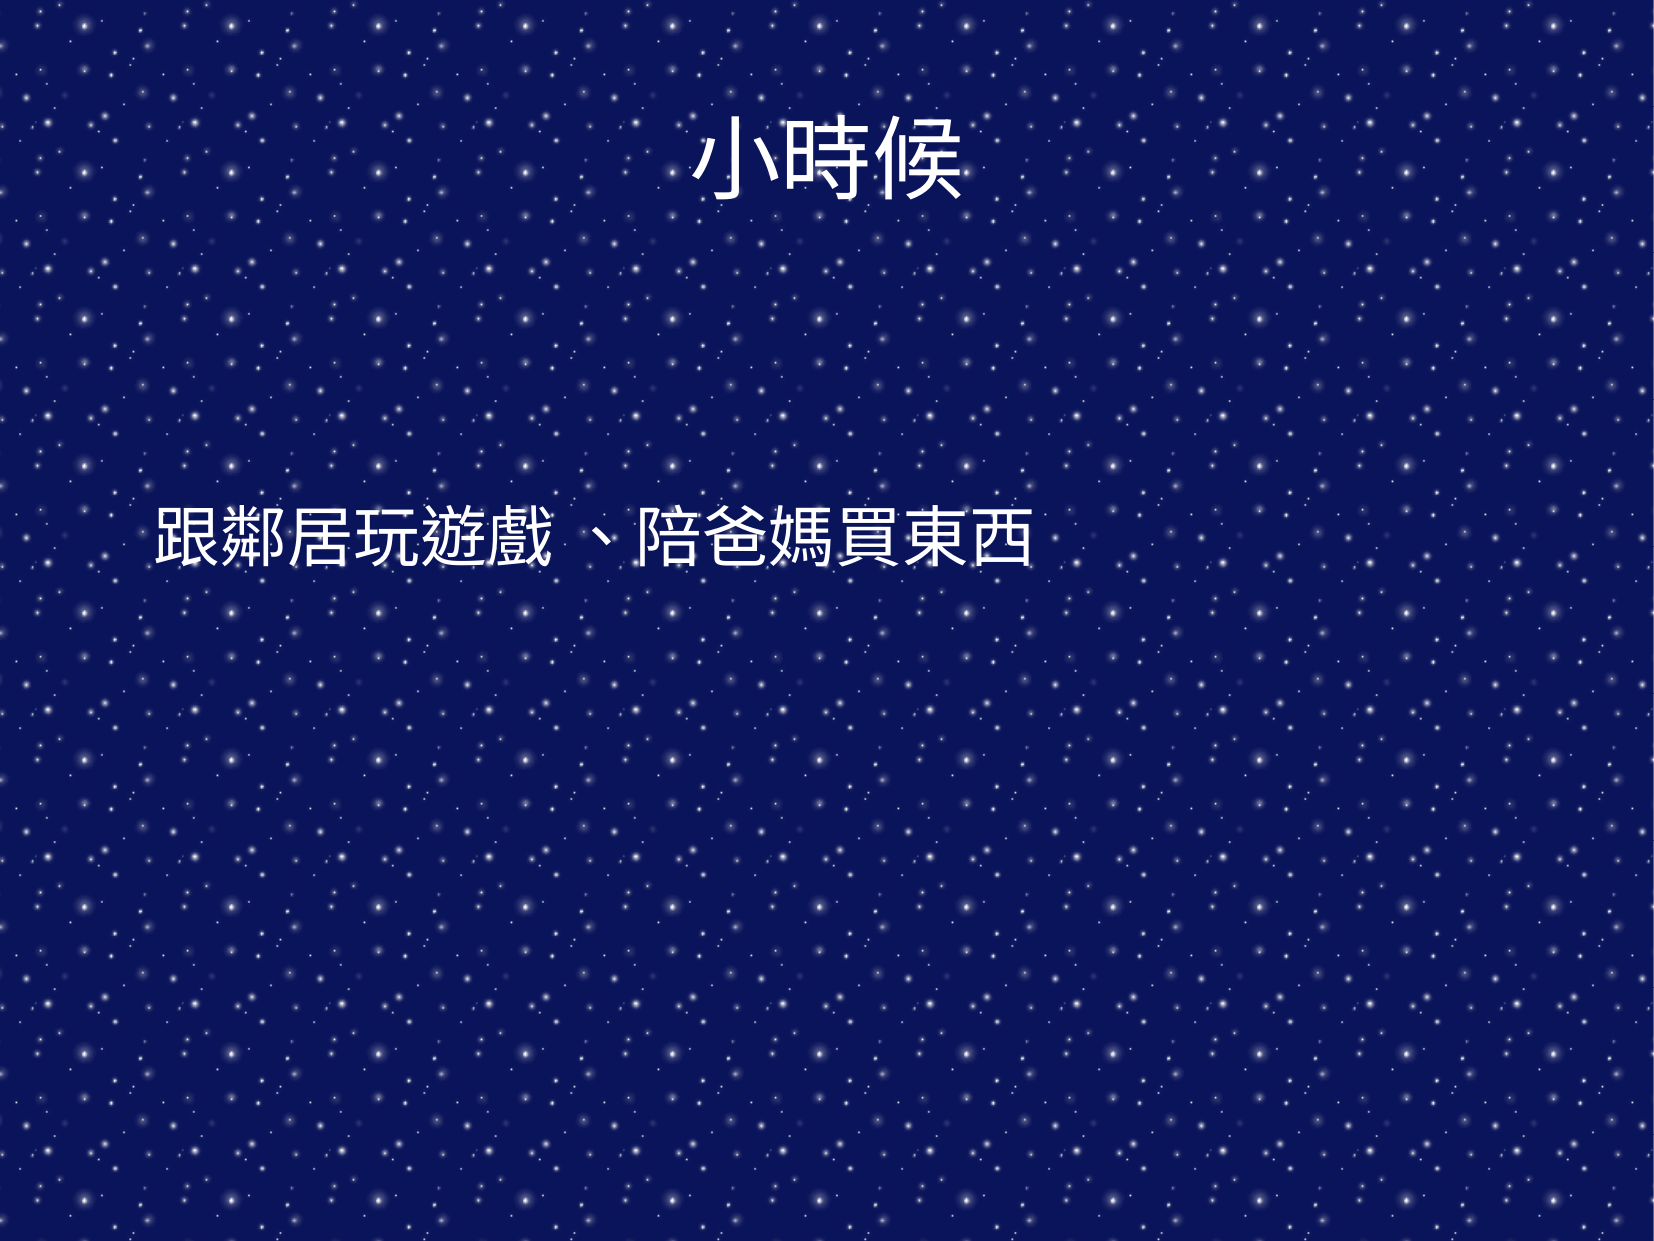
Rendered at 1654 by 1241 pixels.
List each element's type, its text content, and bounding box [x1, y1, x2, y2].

picture [0, 0, 1654, 1241]
list 跟鄰居玩遊戲 、陪爸媽買東西 [82, 290, 1571, 1010]
title 小時候 [82, 49, 1571, 257]
